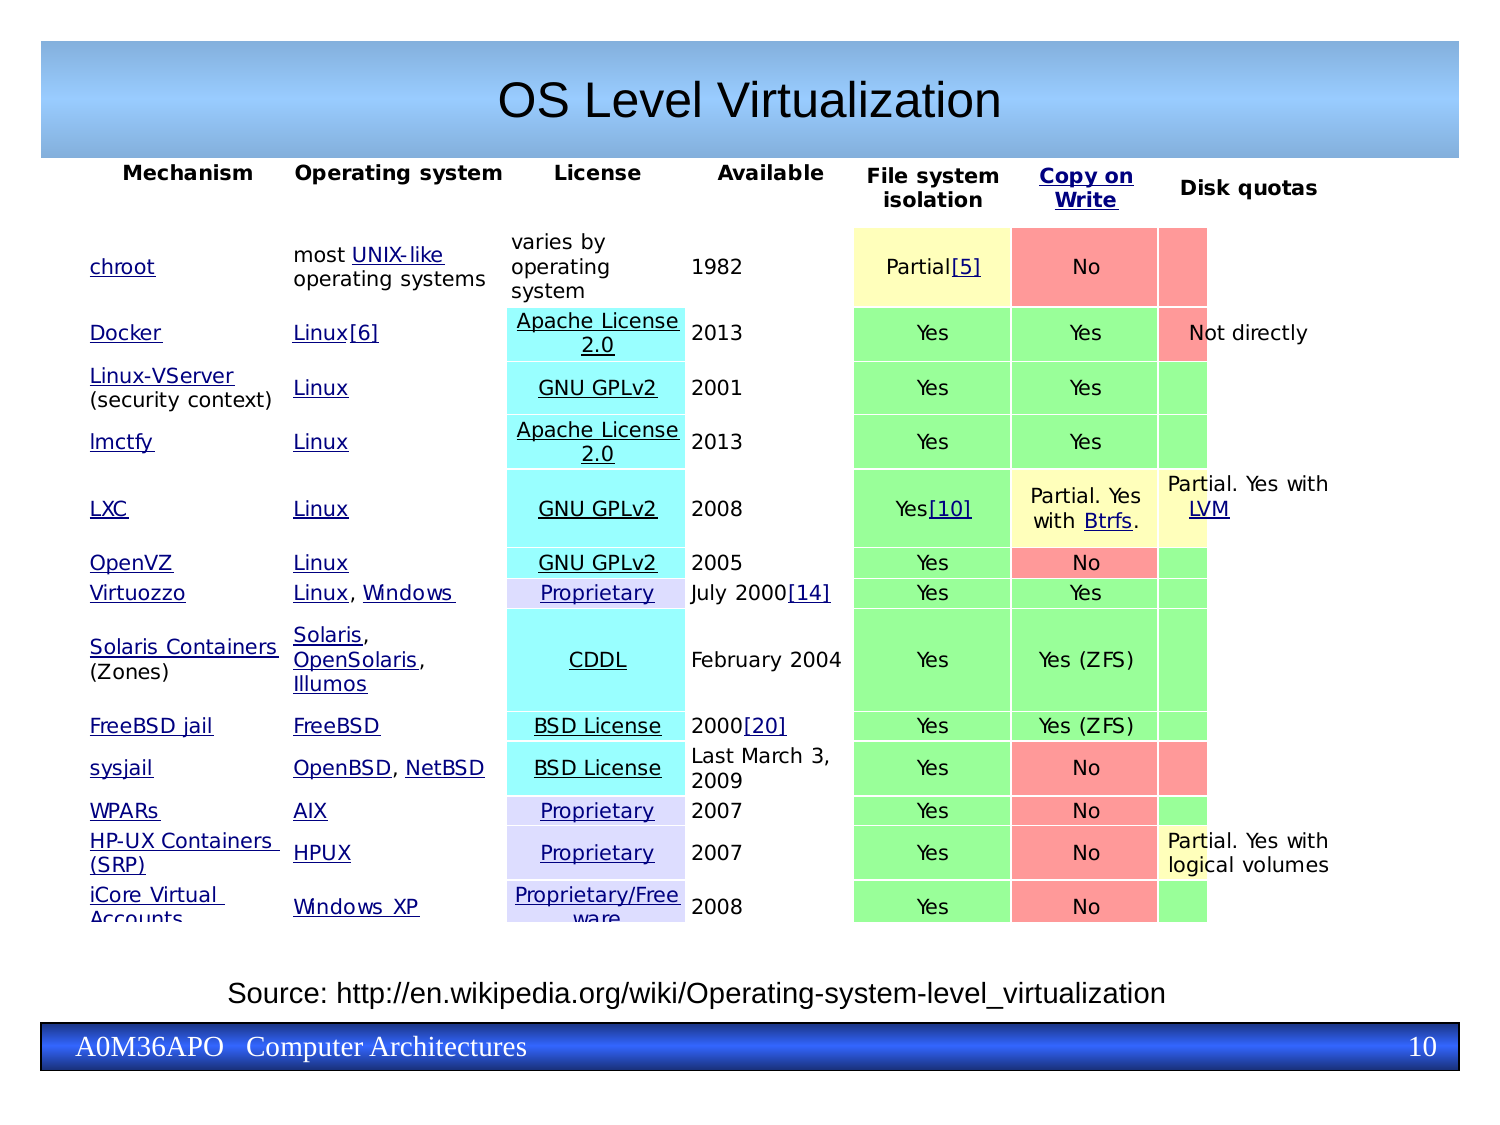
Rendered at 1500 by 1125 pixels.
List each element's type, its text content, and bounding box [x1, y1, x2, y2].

text_box Source: http://en.wikipedia.org/wiki/Operating-system-level_virtualization [212, 970, 1338, 1033]
chart [0, 1, 1500, 922]
